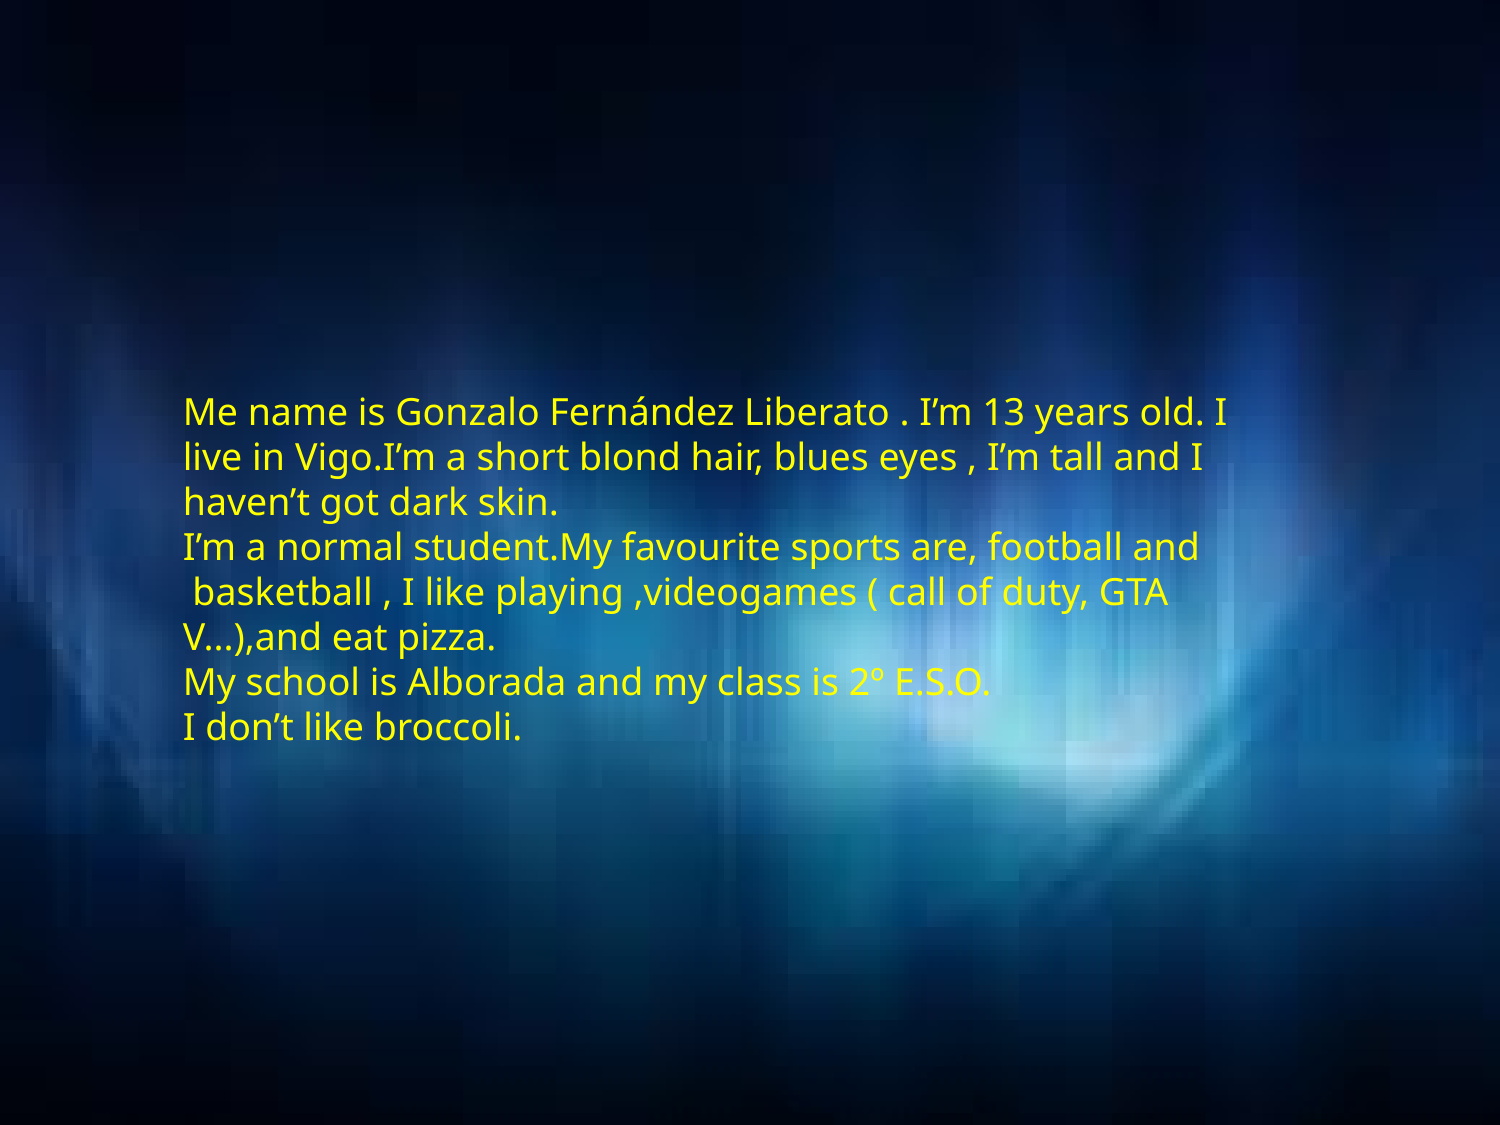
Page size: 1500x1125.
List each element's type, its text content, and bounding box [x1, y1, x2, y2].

text_box Me name is Gonzalo Fernández Liberato . I’m 13 years old. I live in Vigo.I’m a short blond hair, blues eyes , I’m tall and I haven’t got dark skin. I’m a normal student.My favourite sports are, football and basketball , I like playing ,videogames ( call of duty, GTA V...),and eat pizza. My school is Alborada and my class is 2º E.S.O. I don’t like broccoli. [168, 291, 1249, 846]
